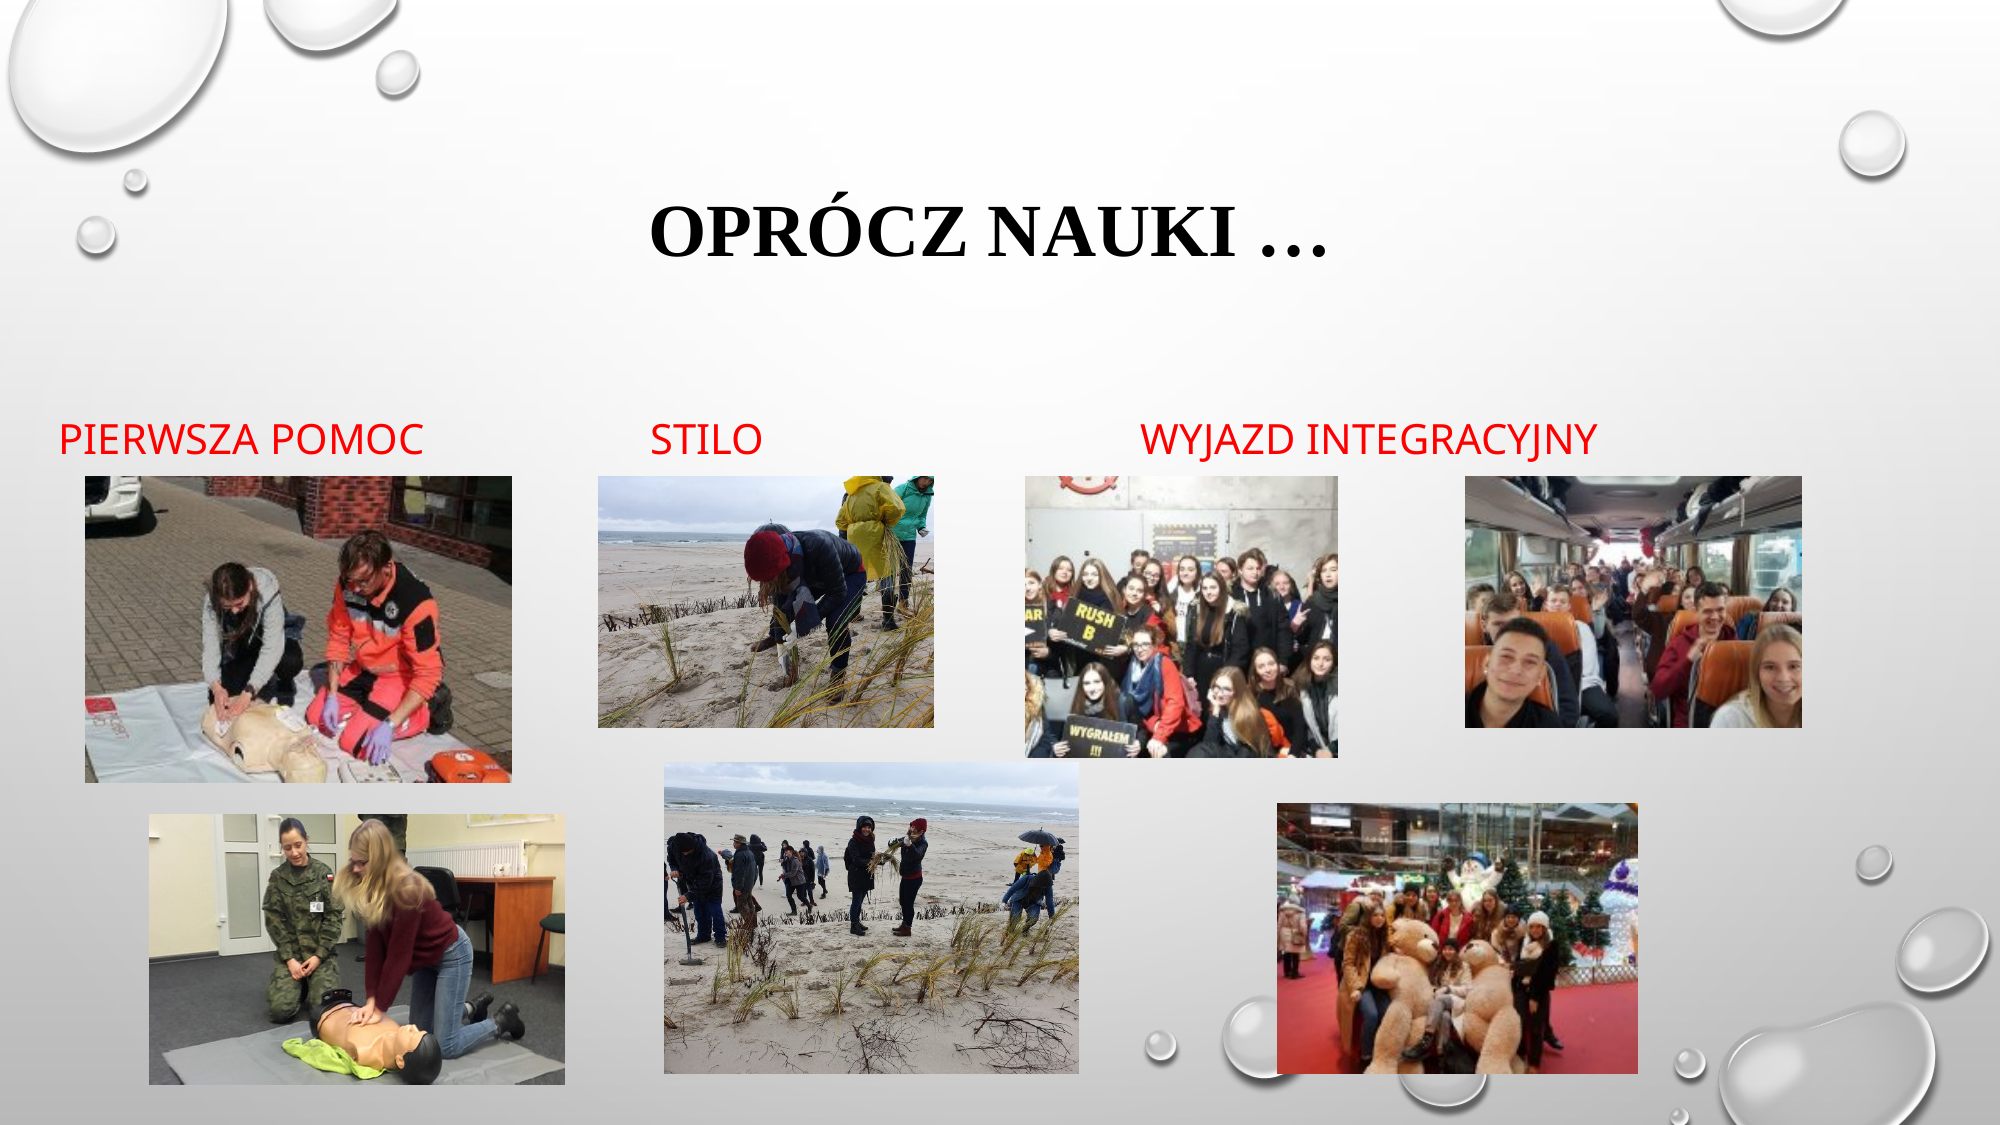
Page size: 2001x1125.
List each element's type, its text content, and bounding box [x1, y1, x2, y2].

picture [149, 814, 565, 1086]
picture [85, 476, 512, 783]
title Oprócz nauki … [149, 101, 1851, 364]
picture [598, 476, 934, 728]
picture [1465, 476, 1802, 728]
picture [664, 763, 1079, 1074]
picture [1025, 476, 1338, 758]
picture [1277, 803, 1638, 1074]
list pierwsza pomoc sTILO wyjazd integracyjny [43, 395, 1851, 1106]
